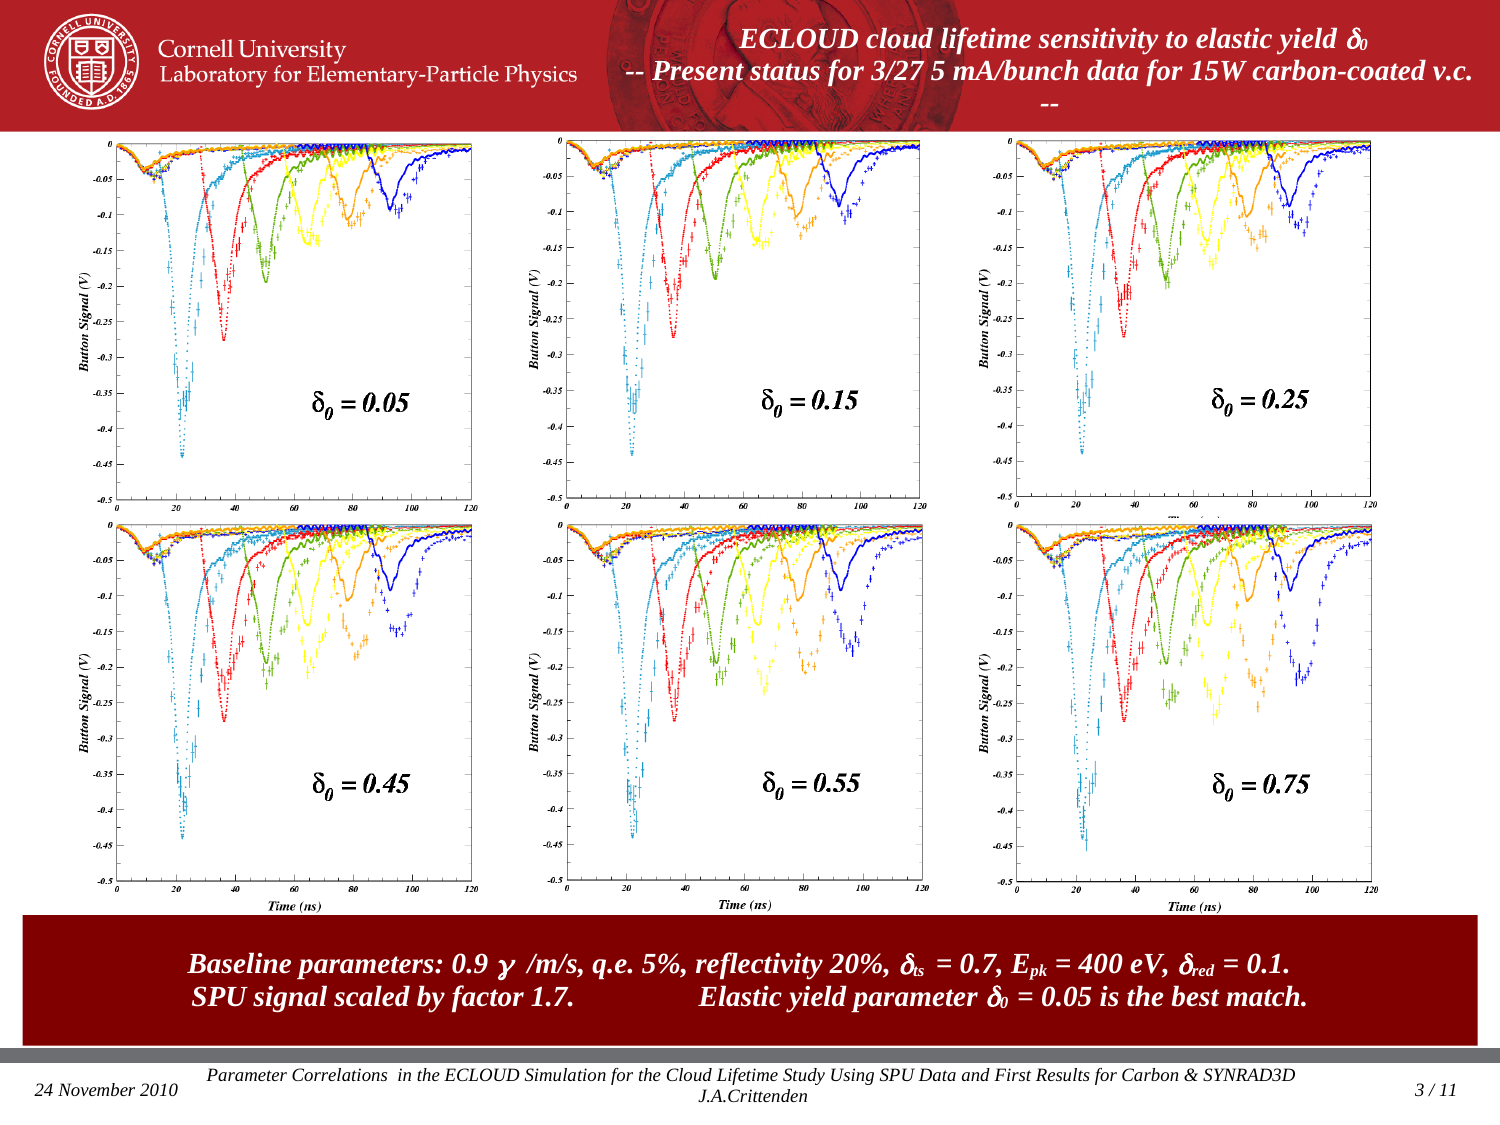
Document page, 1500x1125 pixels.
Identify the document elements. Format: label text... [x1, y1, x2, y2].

picture [0, 0, 1500, 132]
picture [975, 134, 1381, 915]
picture [525, 134, 931, 915]
text_box ECLOUD cloud lifetime sensitivity to elastic yield d0 -- Present status for 3/27 5 mA/bunch data for 15W carbon-coated v.c. -- [599, 14, 1500, 113]
picture [75, 137, 481, 915]
text_box Baseline parameters: 0.9 g /m/s, q.e. 5%, reflectivity 20%, dts = 0.7, Epk = 400 eV, dred = 0.1. SPU signal scaled by factor 1.7. Elastic yield parameter d0 = 0.05 is the best match. [22, 915, 1478, 1046]
